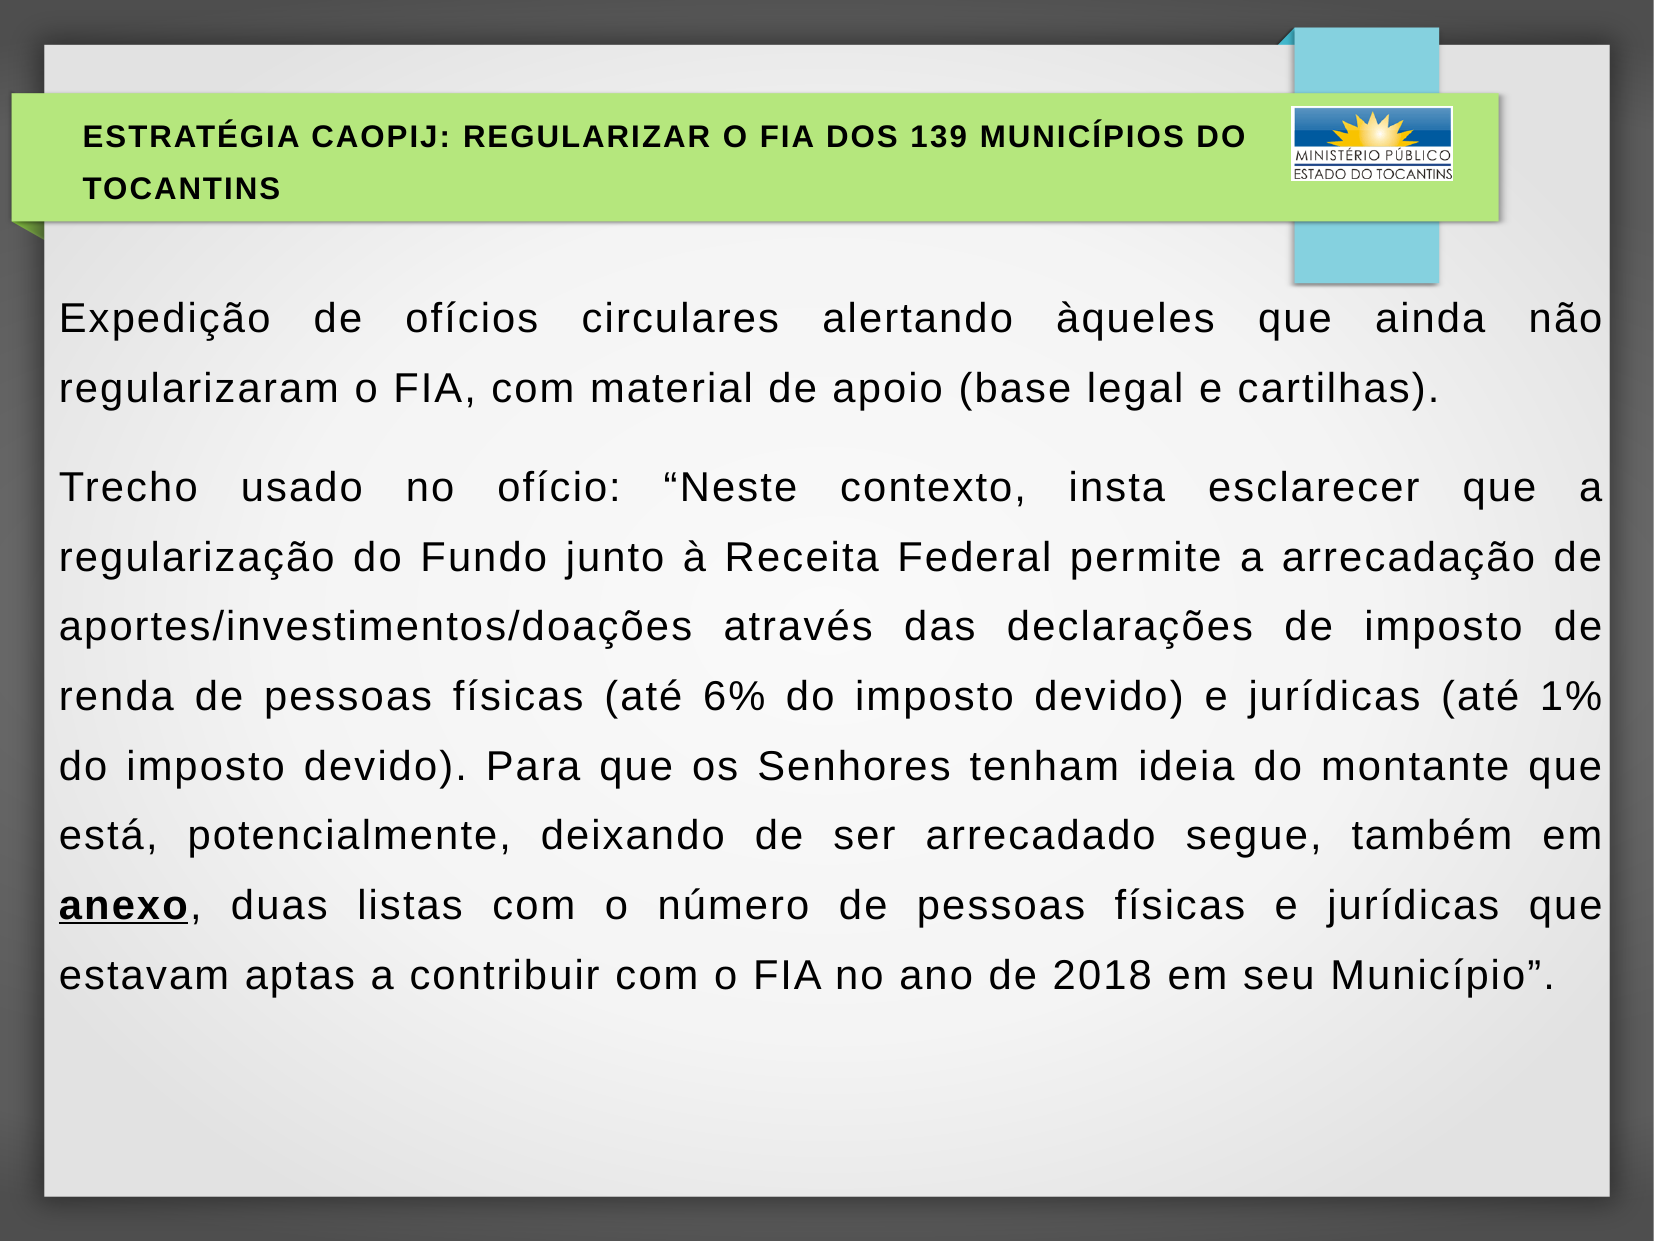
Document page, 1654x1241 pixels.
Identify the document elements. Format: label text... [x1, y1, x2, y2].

picture [0, 0, 1654, 1241]
title ESTRATÉGIA CAOPIJ: REGULARIZAR O FIA DOS 139 MUNICÍPIOS DO TOCANTINS [82, 94, 1264, 213]
list Expedição de ofícios circulares alertando àqueles que ainda não regularizaram o FIA, com material de apoio (base legal e cartilhas). Trecho usado no ofício: “Neste contexto, insta esclarecer que a regularização do Fundo junto à Receita Federal permite a arrecadação de aportes/investimentos/doações através das declarações de imposto de renda de pessoas físicas (até 6% do imposto devido) e jurídicas (até 1% do imposto devido). Para que os Senhores tenham ideia do montante que está, potencialmente, deixando de ser arrecadado segue, também em anexo, duas listas com o número de pessoas físicas e jurídicas que estavam aptas a contribuir com o FIA no ano de 2018 em seu Município”. [59, 271, 1607, 1202]
